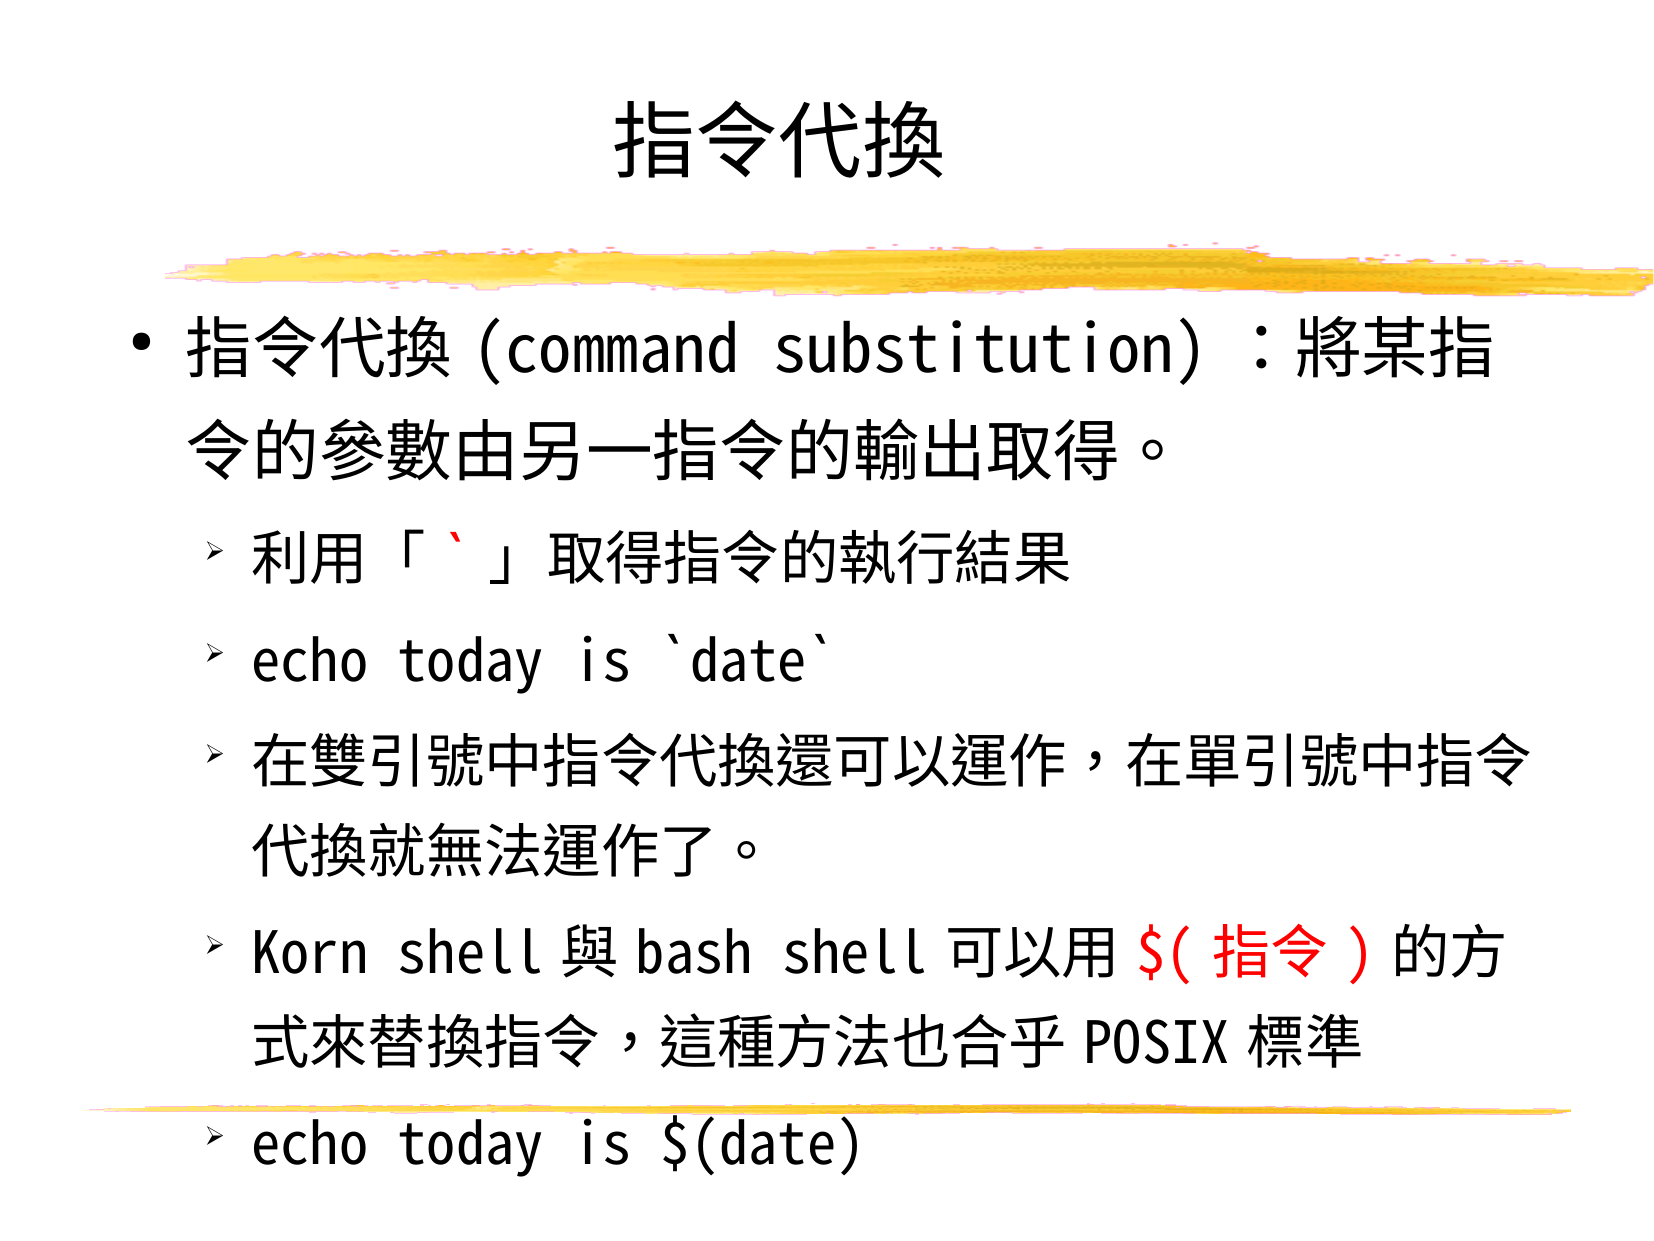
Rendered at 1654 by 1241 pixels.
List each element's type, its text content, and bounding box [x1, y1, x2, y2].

list 指令代換(command substitution)：將某指令的參數由另一指令的輸出取得。 利用「`」取得指令的執行結果 echo today is `date` 在雙引號中指令代換還可以運作，在單引號中指令代換就無法運作了。 Korn shell與bash shell可以用$(指令)的方式來替換指令，這種方法也合乎POSIX標準 echo today is $(date) [129, 289, 1536, 1034]
picture [165, 237, 1654, 308]
picture [82, 1102, 1571, 1117]
title 指令代換 [76, 28, 1482, 236]
